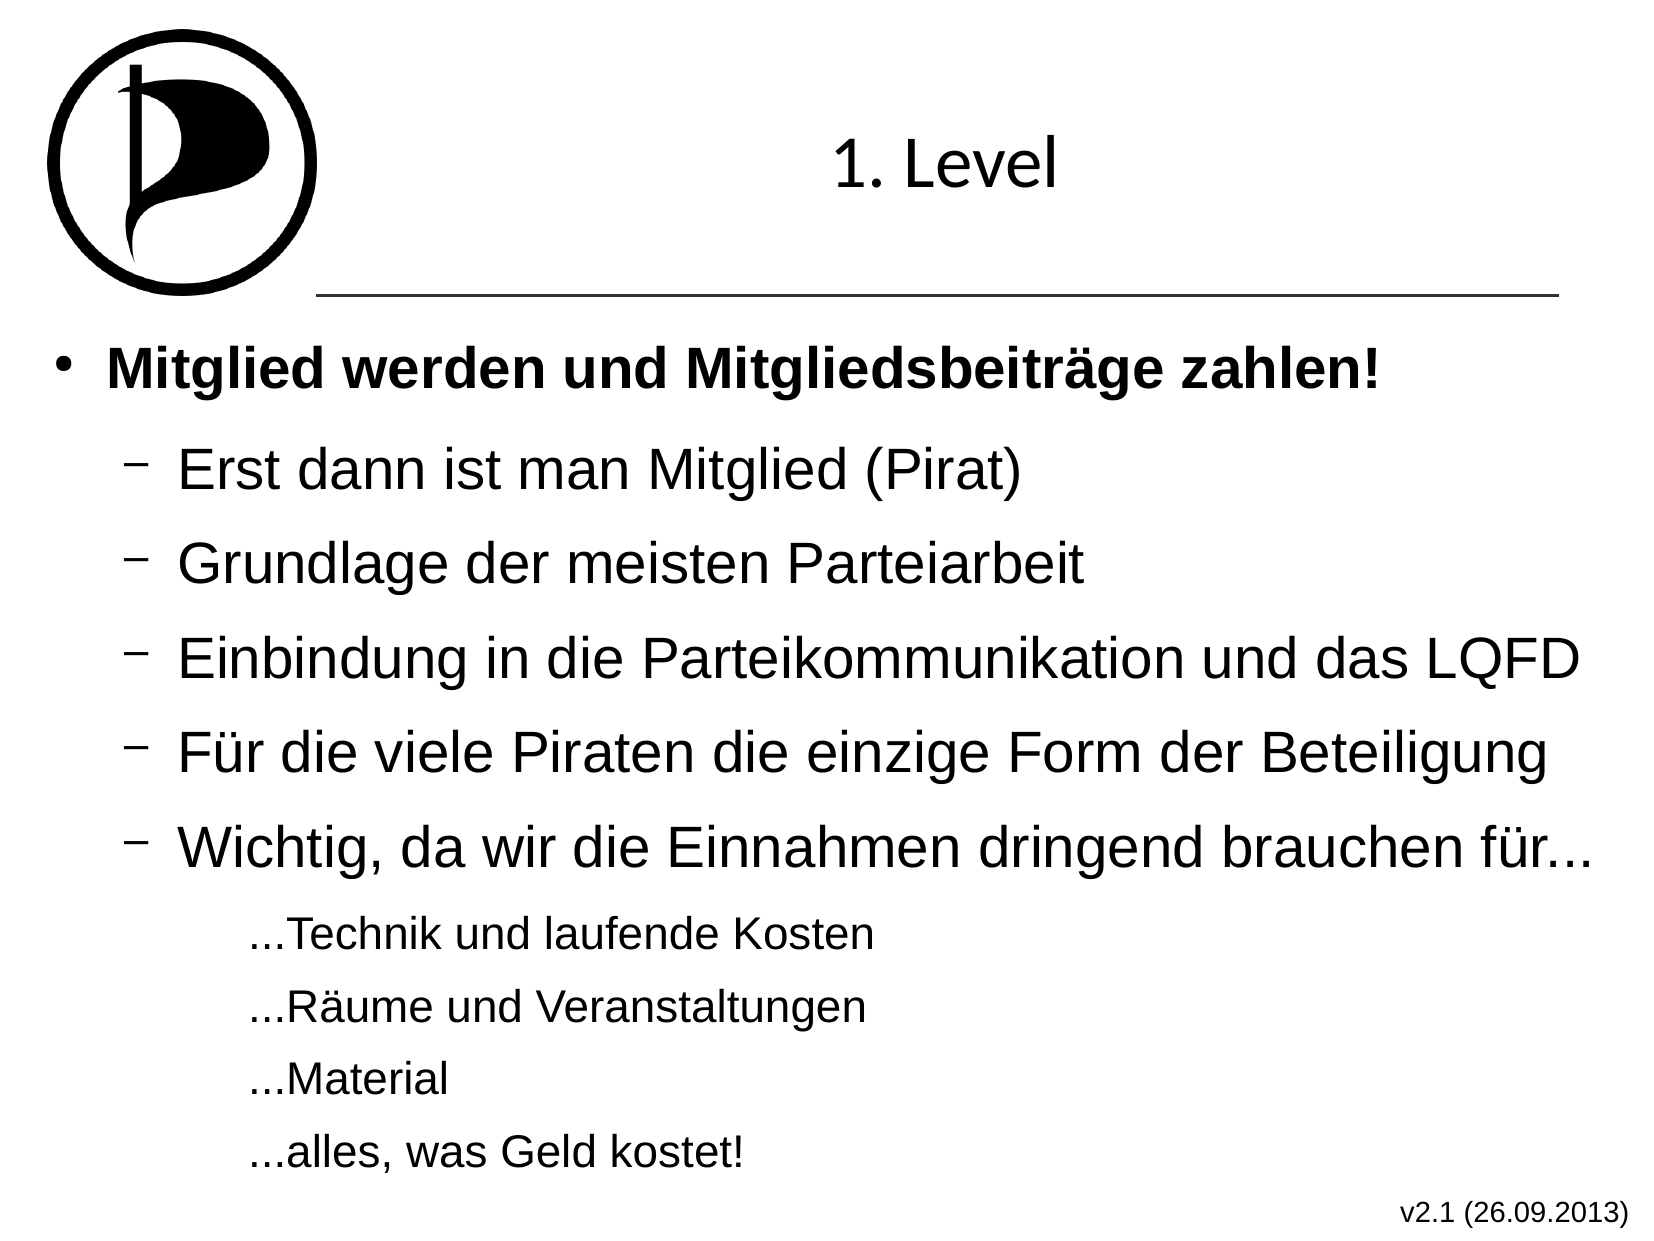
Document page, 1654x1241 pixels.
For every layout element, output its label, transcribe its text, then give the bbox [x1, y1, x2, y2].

list v2.1 (26.09.2013) [1358, 1192, 1654, 1241]
list ...Technik und laufende Kosten ...Räume und Veranstaltungen ...Material ...alles, was Geld kostet! [35, 903, 1619, 1241]
list Einbindung in die Parteikommunikation und das LQFD [35, 620, 1619, 703]
picture [47, 29, 317, 296]
list Wichtig, da wir die Einnahmen dringend brauchen für... [35, 809, 1619, 892]
list Erst dann ist man Mitglied (Pirat) [35, 431, 1619, 514]
list Für die viele Piraten die einzige Form der Beteiligung [35, 714, 1619, 798]
list Grundlage der meisten Parteiarbeit [35, 525, 1619, 609]
title 1. Level [342, 54, 1548, 262]
list Mitglied werden und Mitgliedsbeiträge zahlen! [35, 330, 1619, 414]
